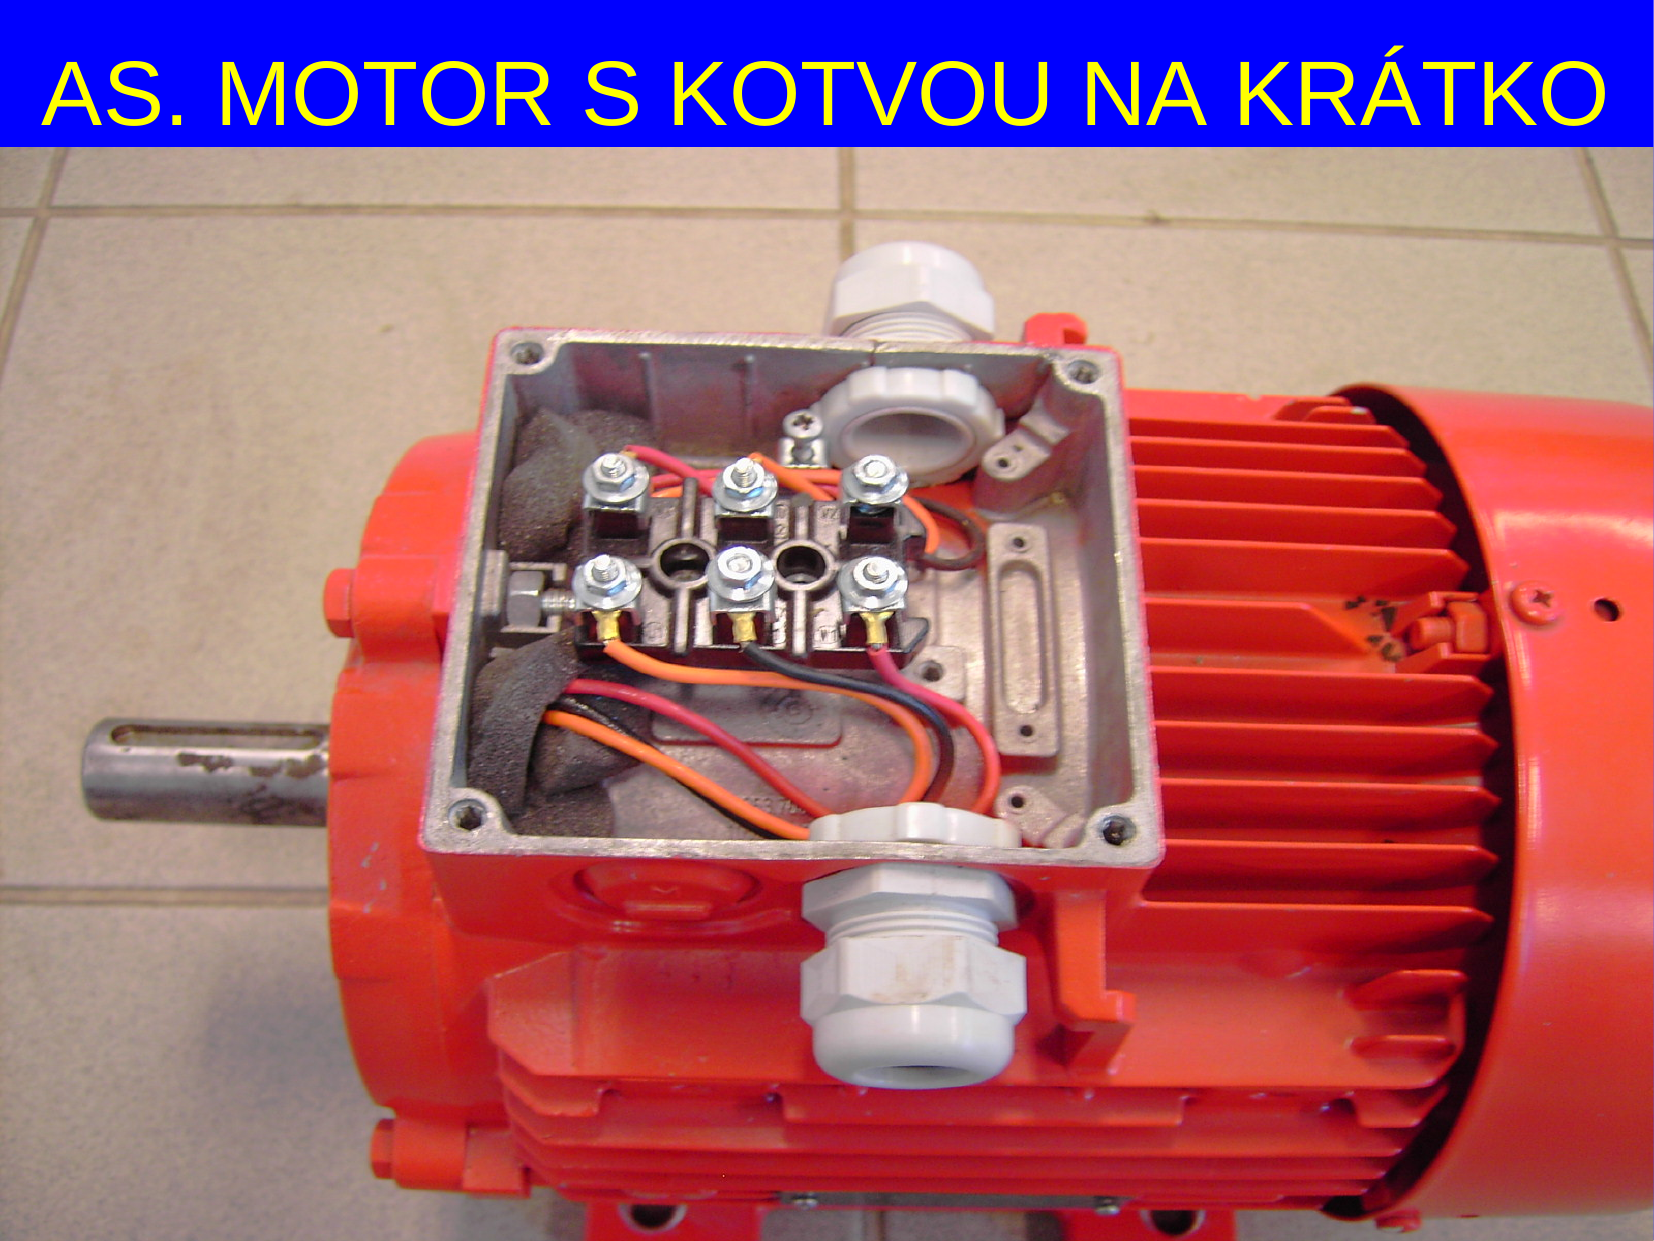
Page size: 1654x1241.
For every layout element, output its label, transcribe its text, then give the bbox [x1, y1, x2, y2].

title AS. MOTOR S KOTVOU NA KRÁTKO [0, 0, 1654, 147]
picture [0, 147, 1654, 1241]
